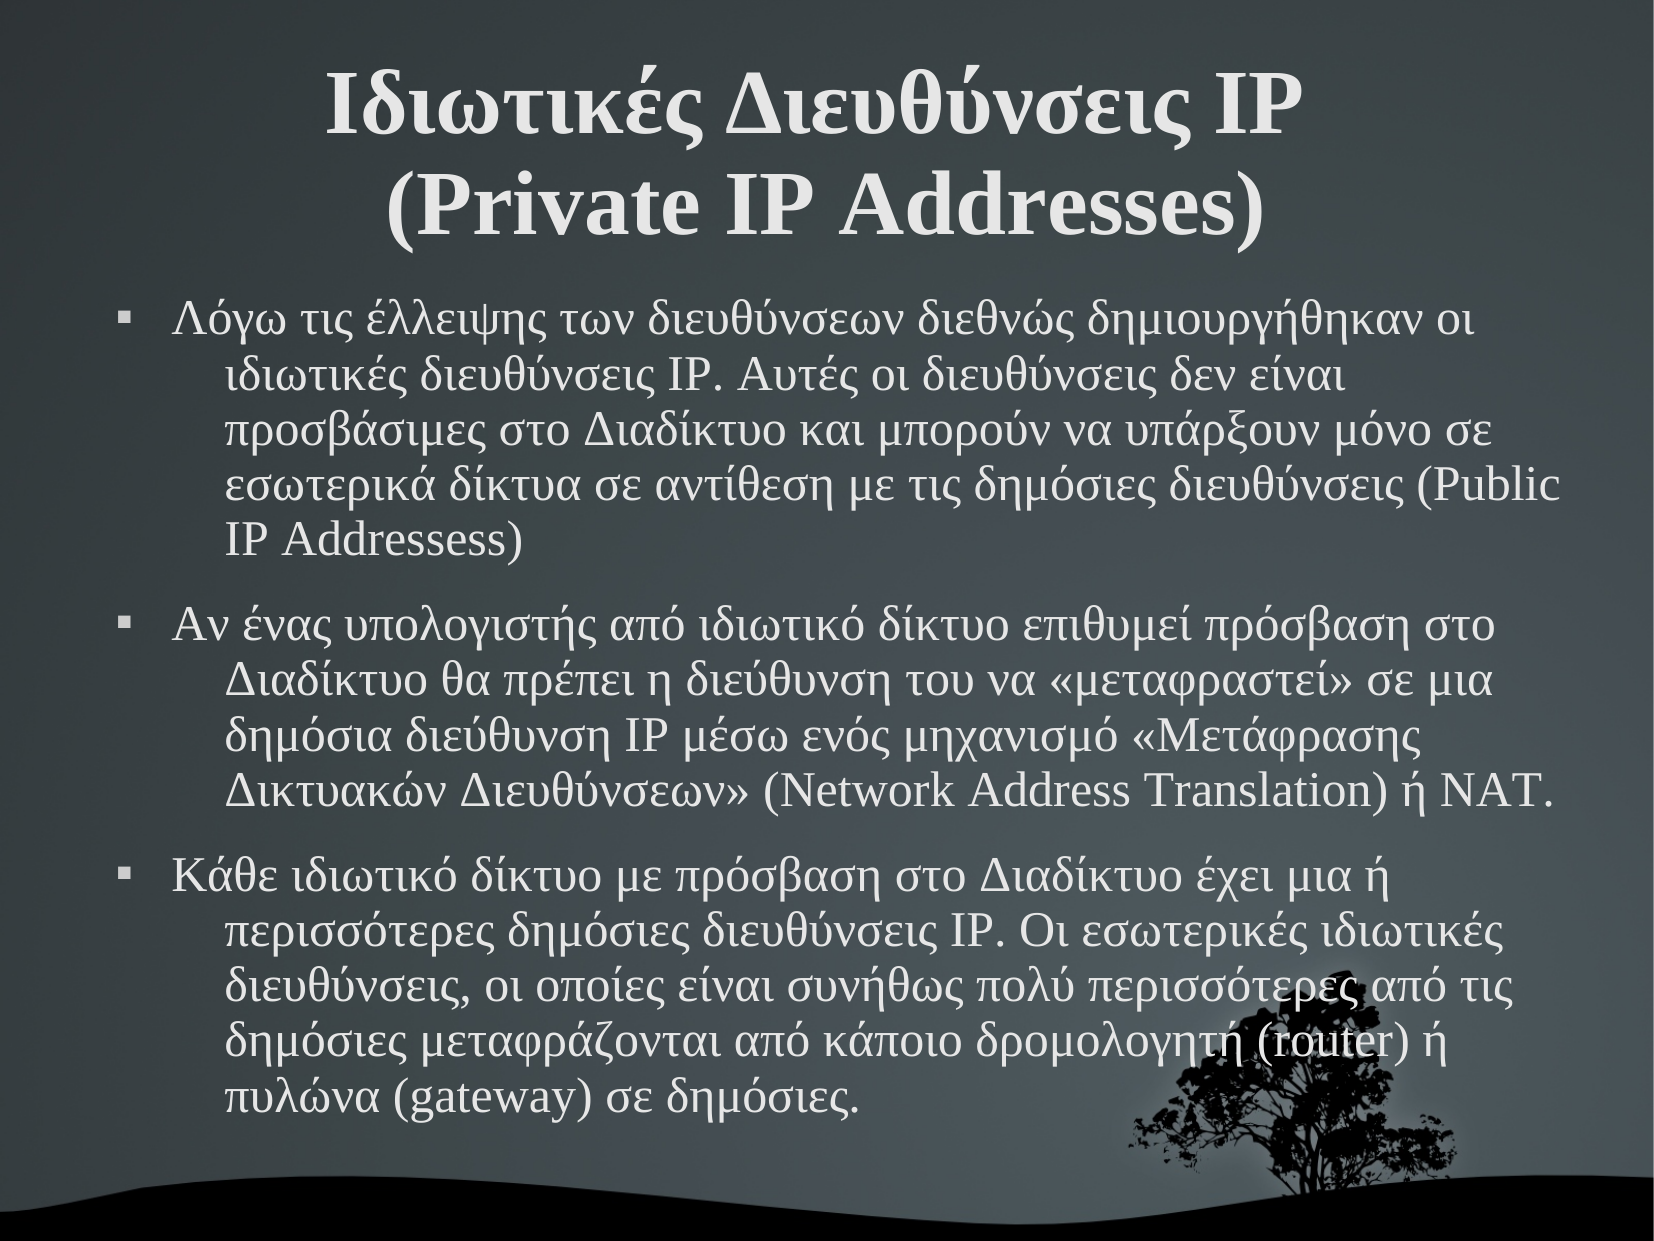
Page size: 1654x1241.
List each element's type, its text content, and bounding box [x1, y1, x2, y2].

title Ιδιωτικές Διευθύνσεις IP (Private IP Addresses) [82, 33, 1571, 273]
list Λόγω τις έλλειψης των διευθύνσεων διεθνώς δημιουργήθηκαν οι ιδιωτικές διευθύνσεις IP. Αυτές οι διευθύνσεις δεν είναι προσβάσιμες στο Διαδίκτυο και μπορούν να υπάρξουν μόνο σε εσωτερικά δίκτυα σε αντίθεση με τις δημόσιες διευθύνσεις (Public IP Addressess) Αν ένας υπολογιστής από ιδιωτικό δίκτυο επιθυμεί πρόσβαση στο Διαδίκτυο θα πρέπει η διεύθυνση του να «μεταφραστεί» σε μια δημόσια διεύθυνση IP μέσω ενός μηχανισμό «Μετάφρασης Δικτυακών Διευθύνσεων» (Network Address Translation) ή NAT. Κάθε ιδιωτικό δίκτυο με πρόσβαση στο Διαδίκτυο έχει μια ή περισσότερες δημόσιες διευθύνσεις IP. Οι εσωτερικές ιδιωτικές διευθύνσεις, οι οποίες είναι συνήθως πολύ περισσότερες από τις δημόσιες μεταφράζονται από κάποιο δρομολογητή (router) ή πυλώνα (gateway) σε δημόσιες. [82, 290, 1571, 1196]
picture [0, 0, 1654, 1241]
